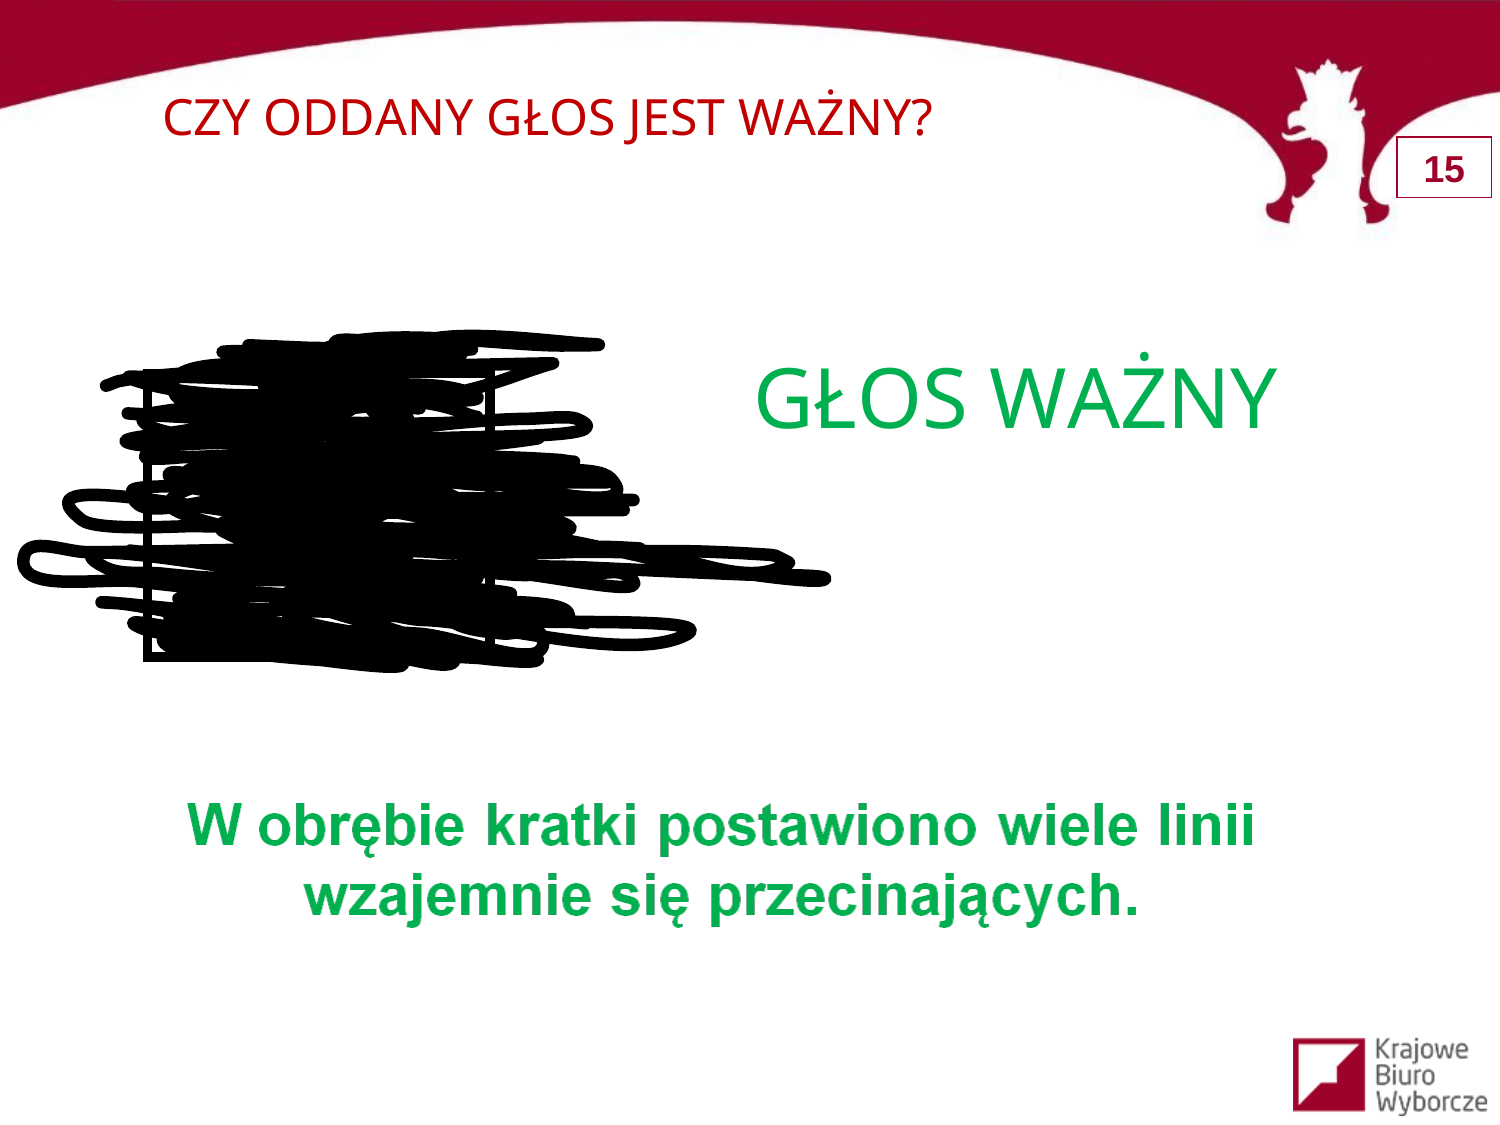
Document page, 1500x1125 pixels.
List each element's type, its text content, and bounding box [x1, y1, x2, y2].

text_box CZY ODDANY GŁOS JEST WAŻNY? [147, 78, 1164, 154]
picture [0, 0, 1500, 262]
picture [28, 770, 1413, 940]
text_box GŁOS WAŻNY [834, 338, 1317, 454]
picture [14, 326, 834, 676]
picture [1293, 1035, 1489, 1118]
